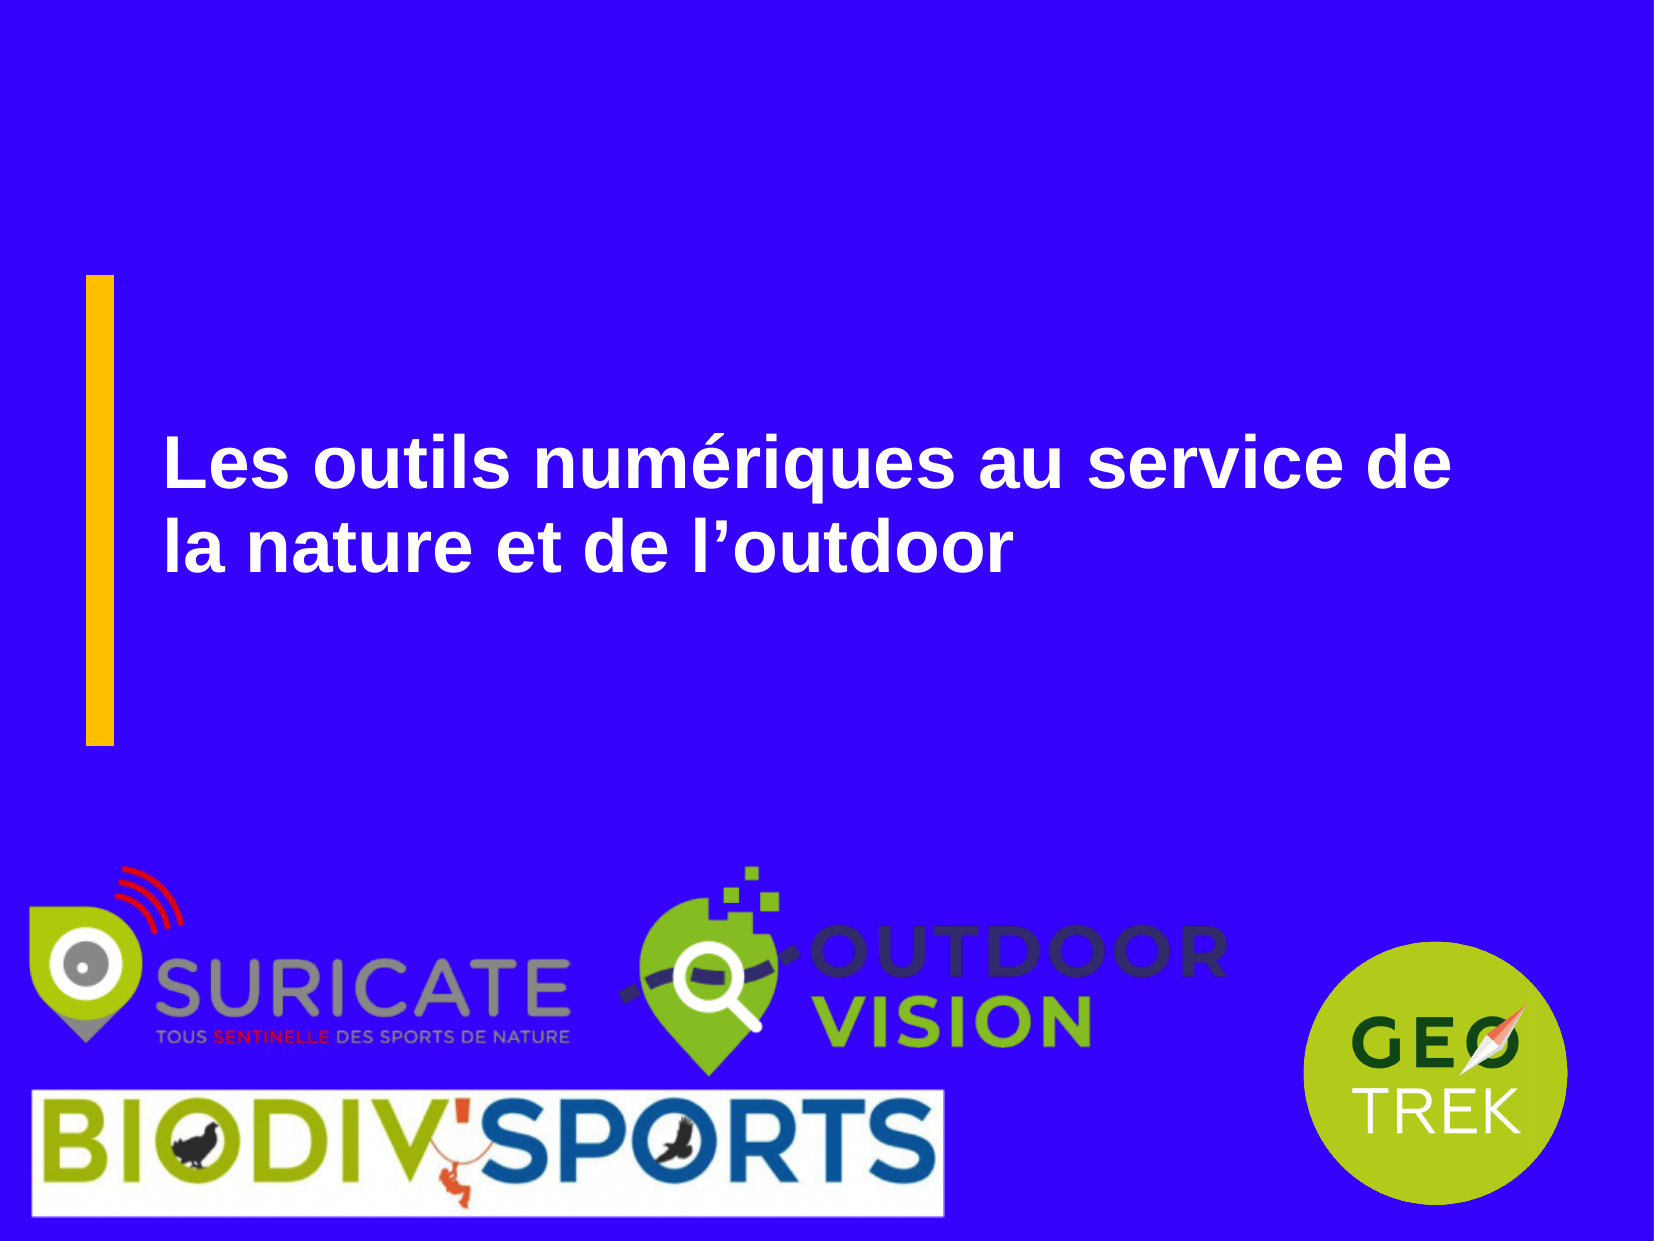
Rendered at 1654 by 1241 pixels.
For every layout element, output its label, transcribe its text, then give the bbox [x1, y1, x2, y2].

text_box Les outils numériques au service de la nature et de l’outdoor [147, 413, 1625, 681]
picture [1255, 895, 1619, 1241]
text_box [0, 0, 1654, 1241]
picture [31, 1089, 945, 1218]
picture [17, 856, 571, 1052]
picture [608, 866, 1229, 1081]
